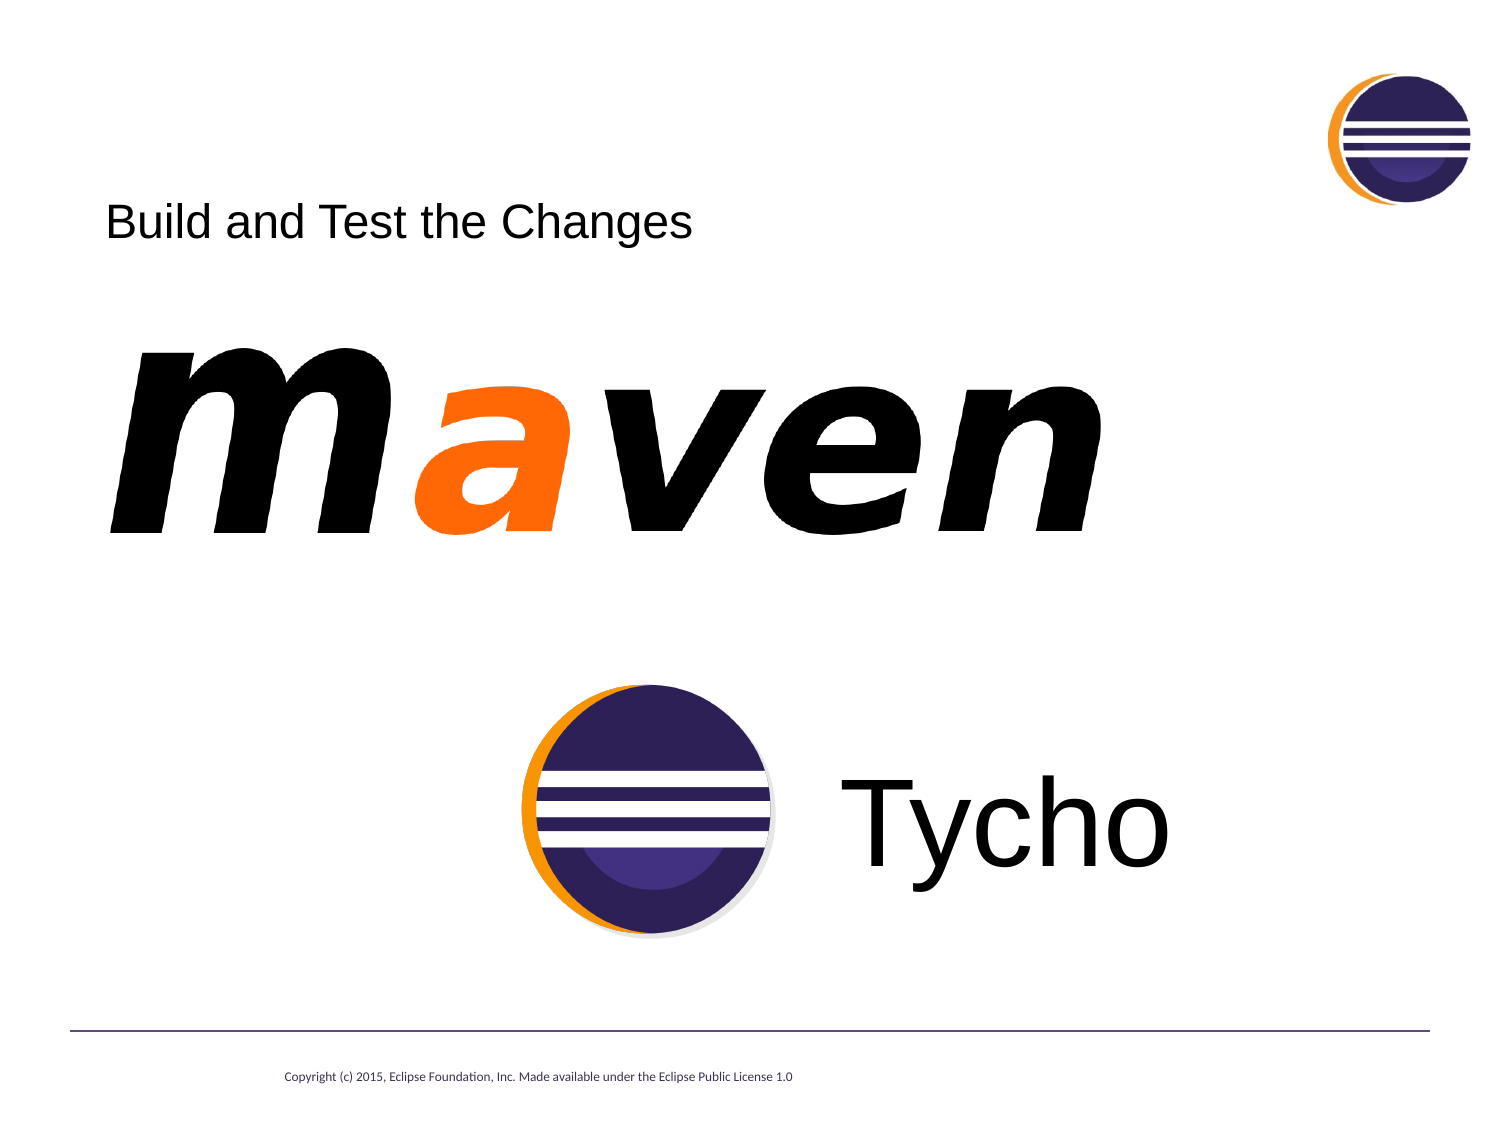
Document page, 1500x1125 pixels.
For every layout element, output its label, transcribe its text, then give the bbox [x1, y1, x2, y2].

title Build and Test the Changes [105, 88, 1381, 330]
picture [511, 674, 781, 944]
picture [1328, 68, 1471, 210]
picture [0, 272, 1335, 616]
text_box Tycho [825, 745, 1188, 901]
